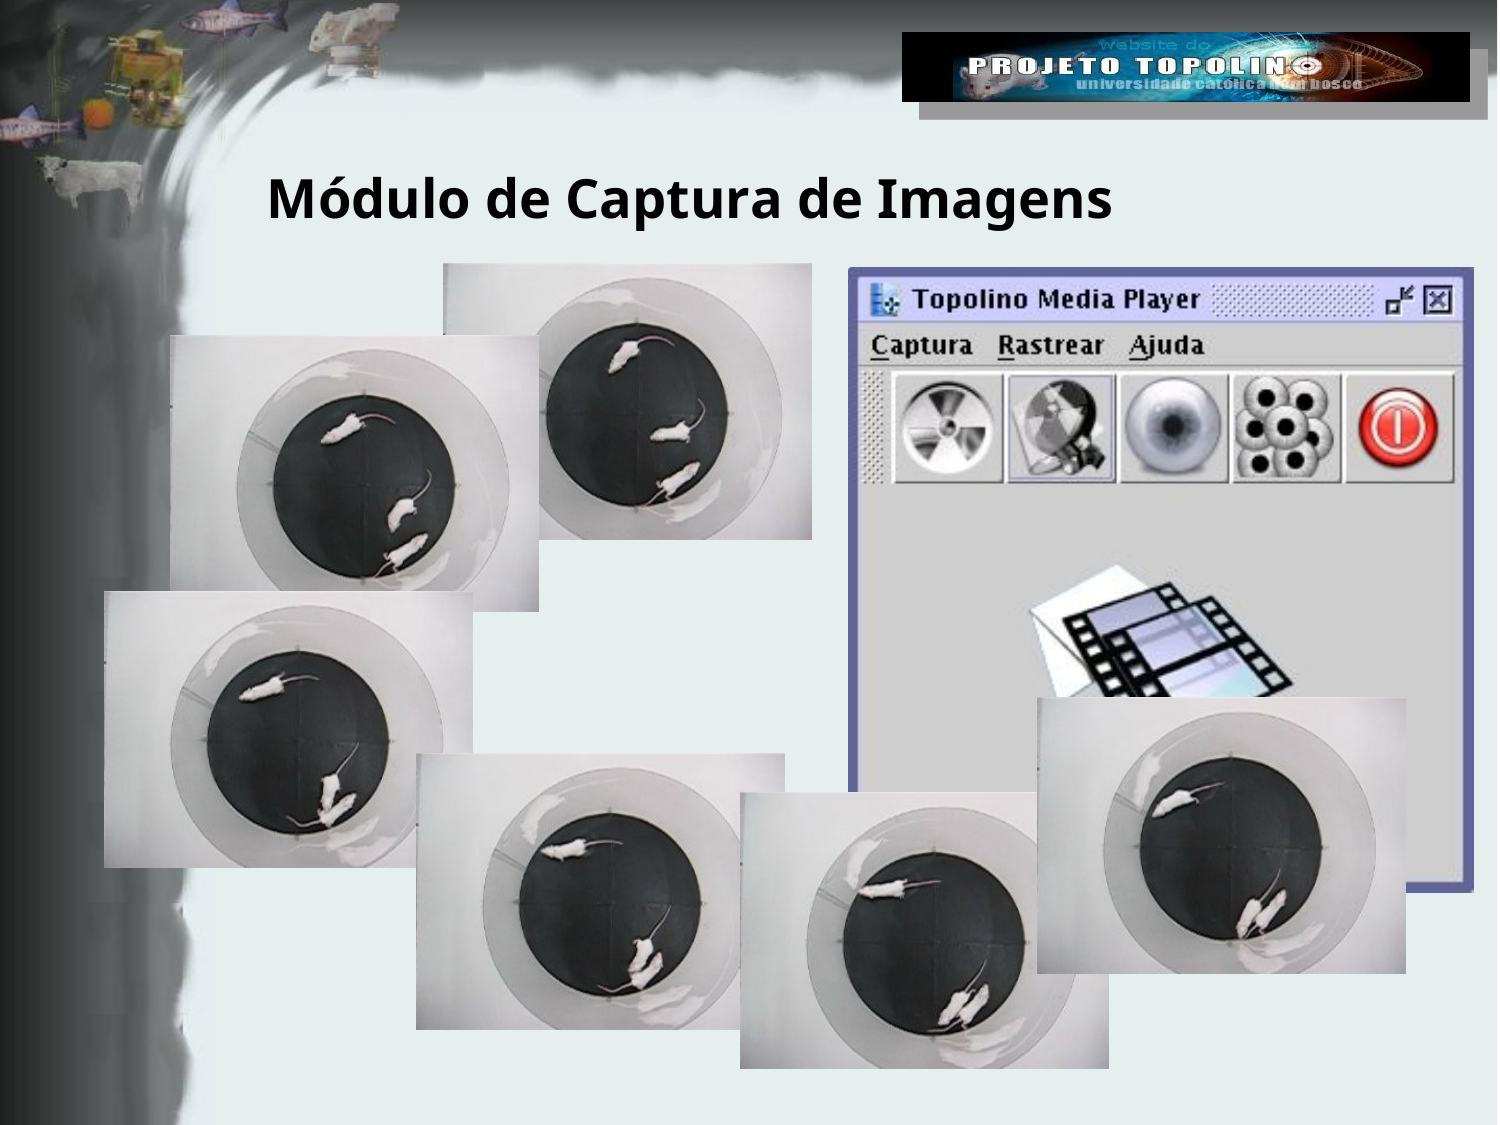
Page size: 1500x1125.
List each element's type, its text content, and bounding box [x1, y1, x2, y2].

picture [1262, 95, 1269, 102]
title Módulo de Captura de Imagens [252, 103, 1500, 291]
picture [1230, 98, 1245, 102]
picture [0, 0, 1498, 1125]
